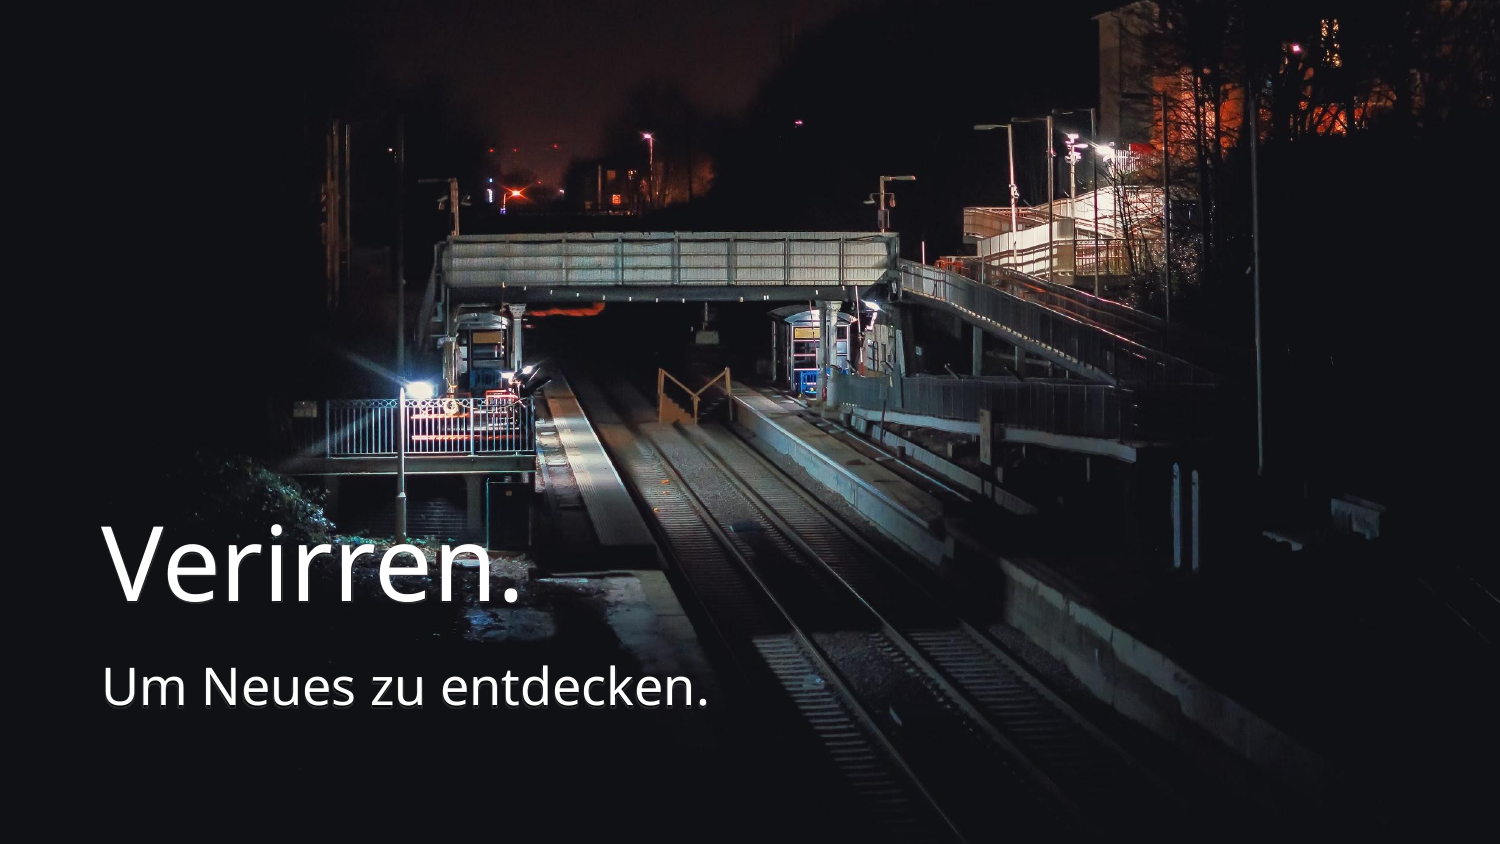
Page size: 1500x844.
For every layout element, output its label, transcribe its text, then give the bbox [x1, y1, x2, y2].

picture [0, 0, 1500, 844]
text_box Verirren. [86, 481, 838, 637]
text_box Um Neues zu entdecken. [86, 638, 838, 731]
